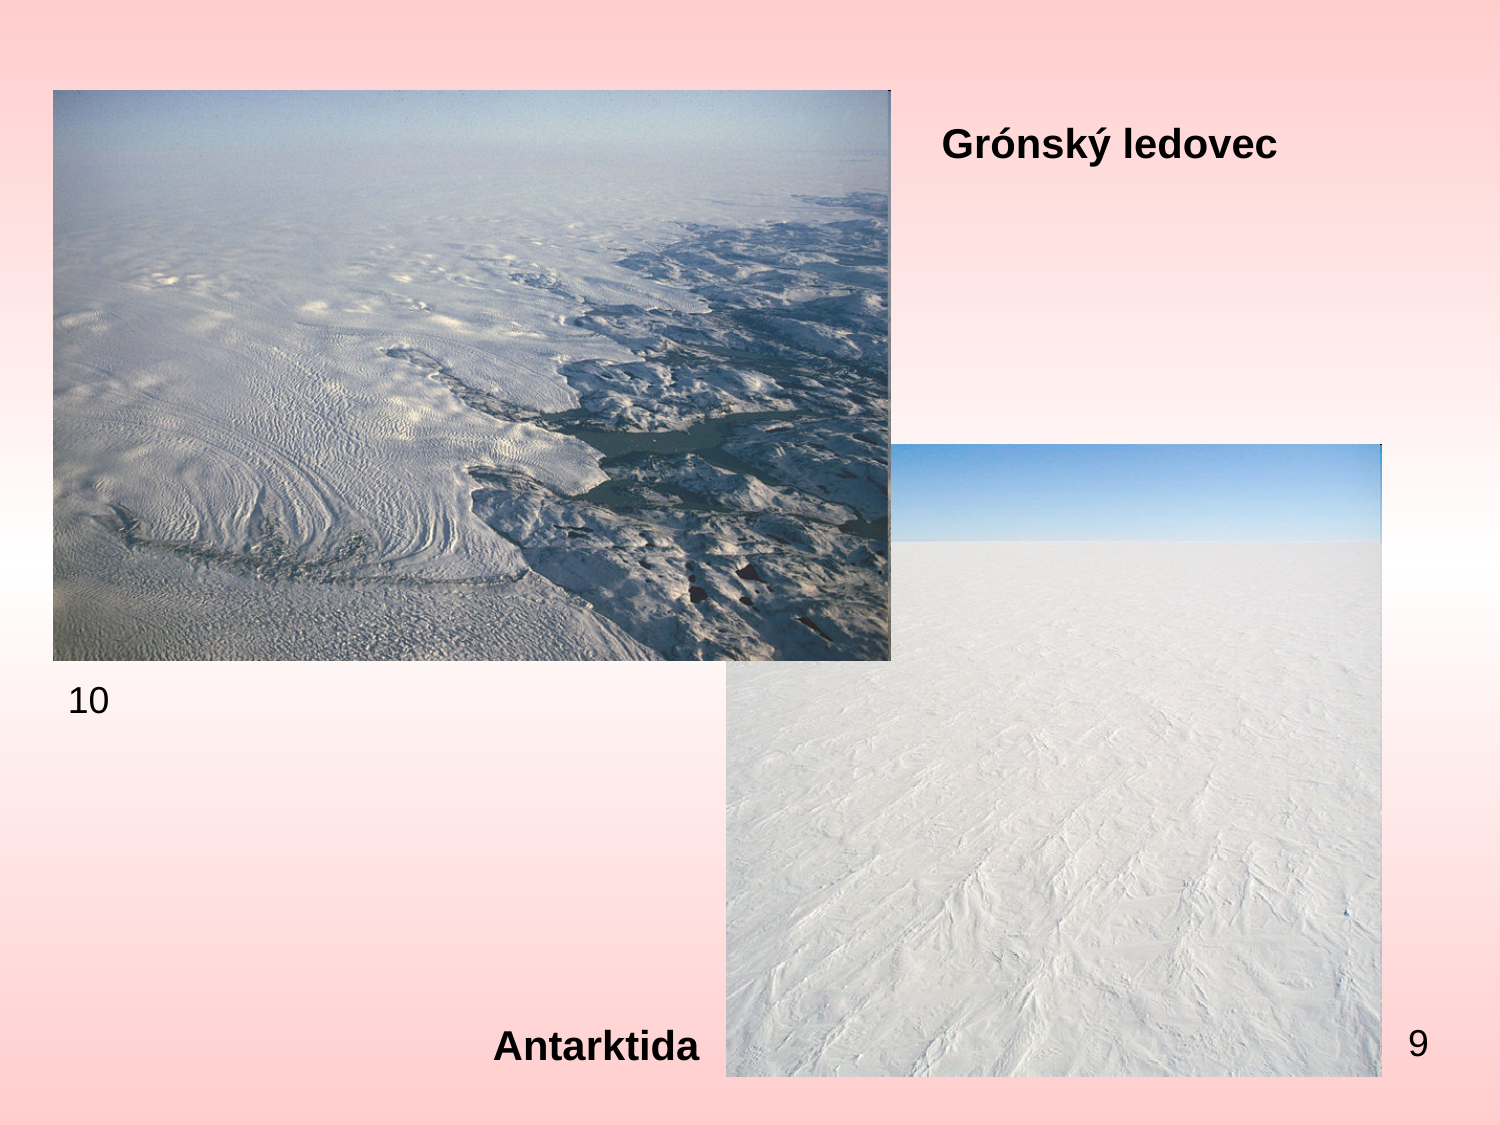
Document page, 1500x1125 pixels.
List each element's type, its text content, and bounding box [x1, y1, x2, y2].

text_box 9 [1393, 1011, 1500, 1072]
text_box Grónský ledovec [926, 109, 1294, 175]
picture [53, 90, 1382, 1077]
text_box 10 [53, 668, 160, 730]
text_box Antarktida [478, 1011, 715, 1077]
